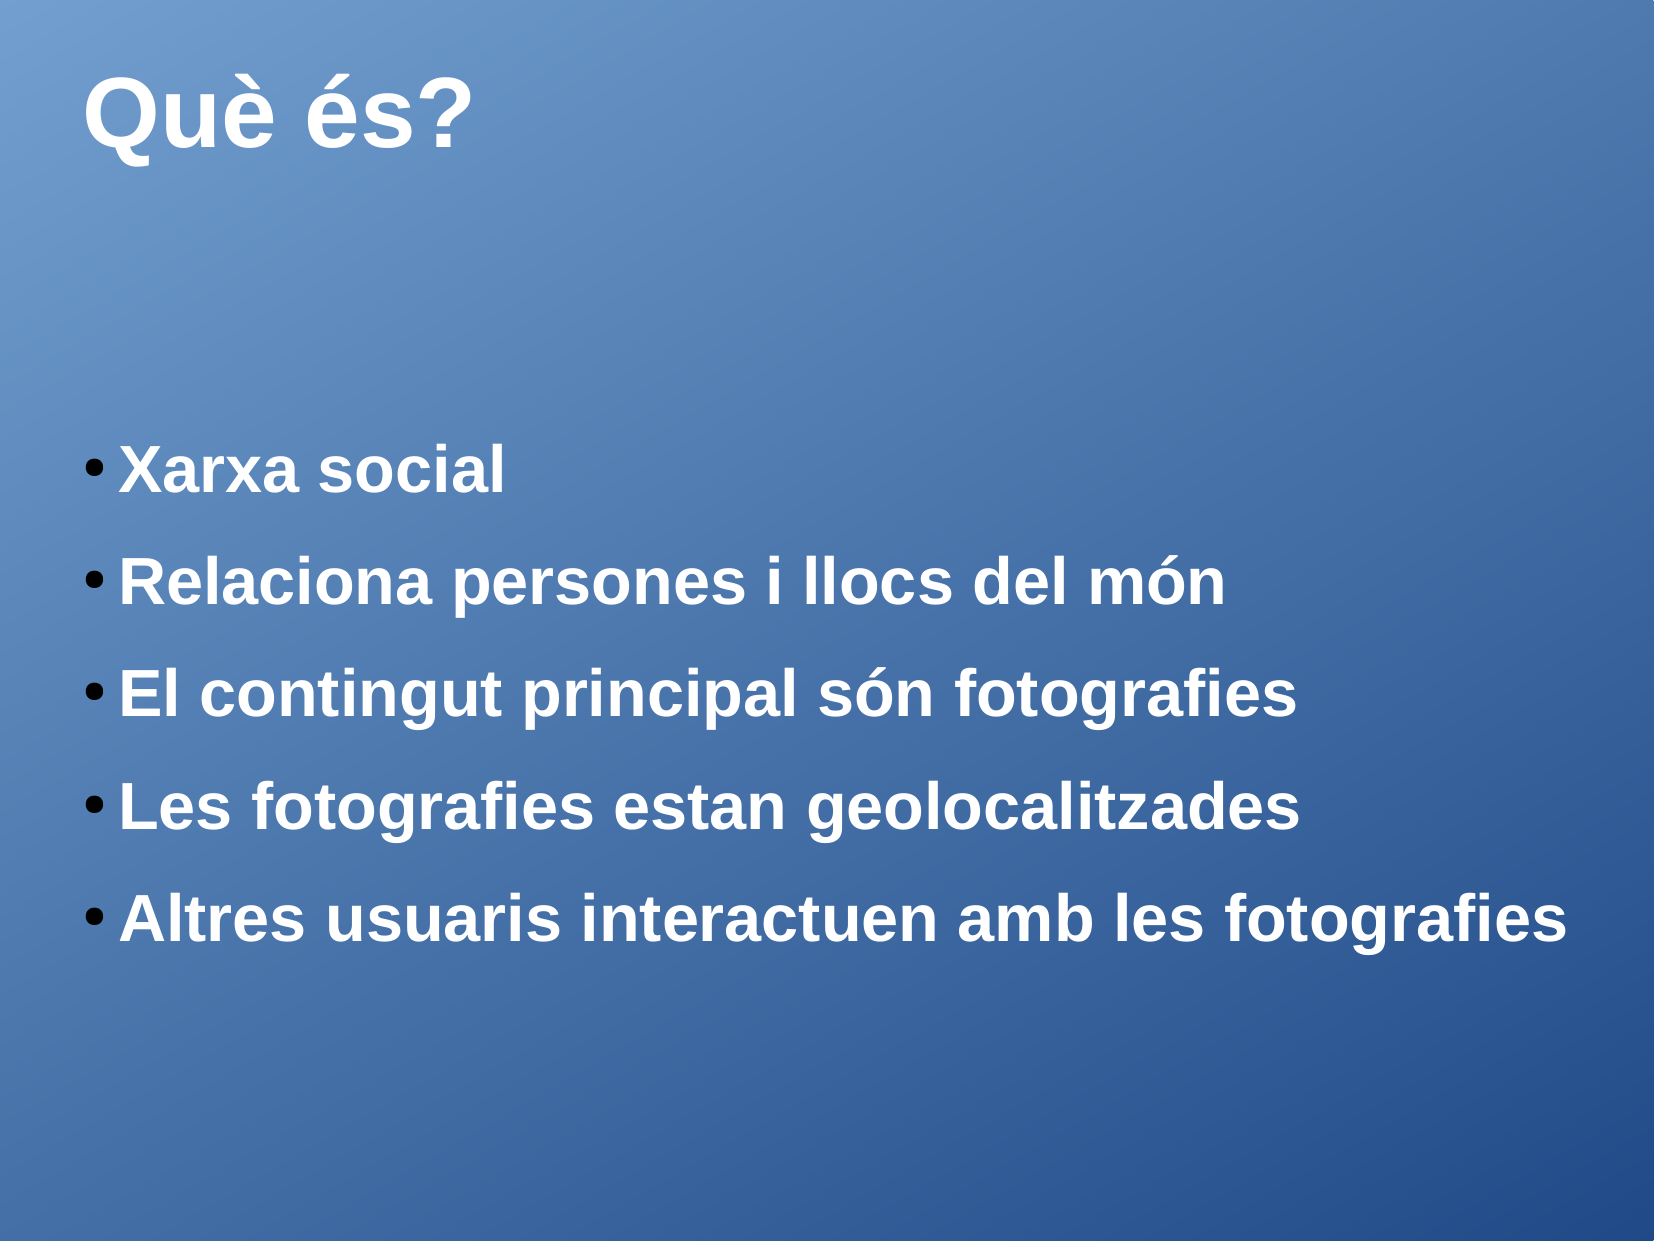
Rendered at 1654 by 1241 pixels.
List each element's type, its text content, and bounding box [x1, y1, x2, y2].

text_box [807, 593, 1229, 756]
subtitle Xarxa social Relaciona persones i llocs del món El contingut principal són fotografies Les fotografies estan geolocalitzades Altres usuaris interactuen amb les fotografies [82, 413, 1571, 937]
title Què és? [82, 43, 1571, 184]
